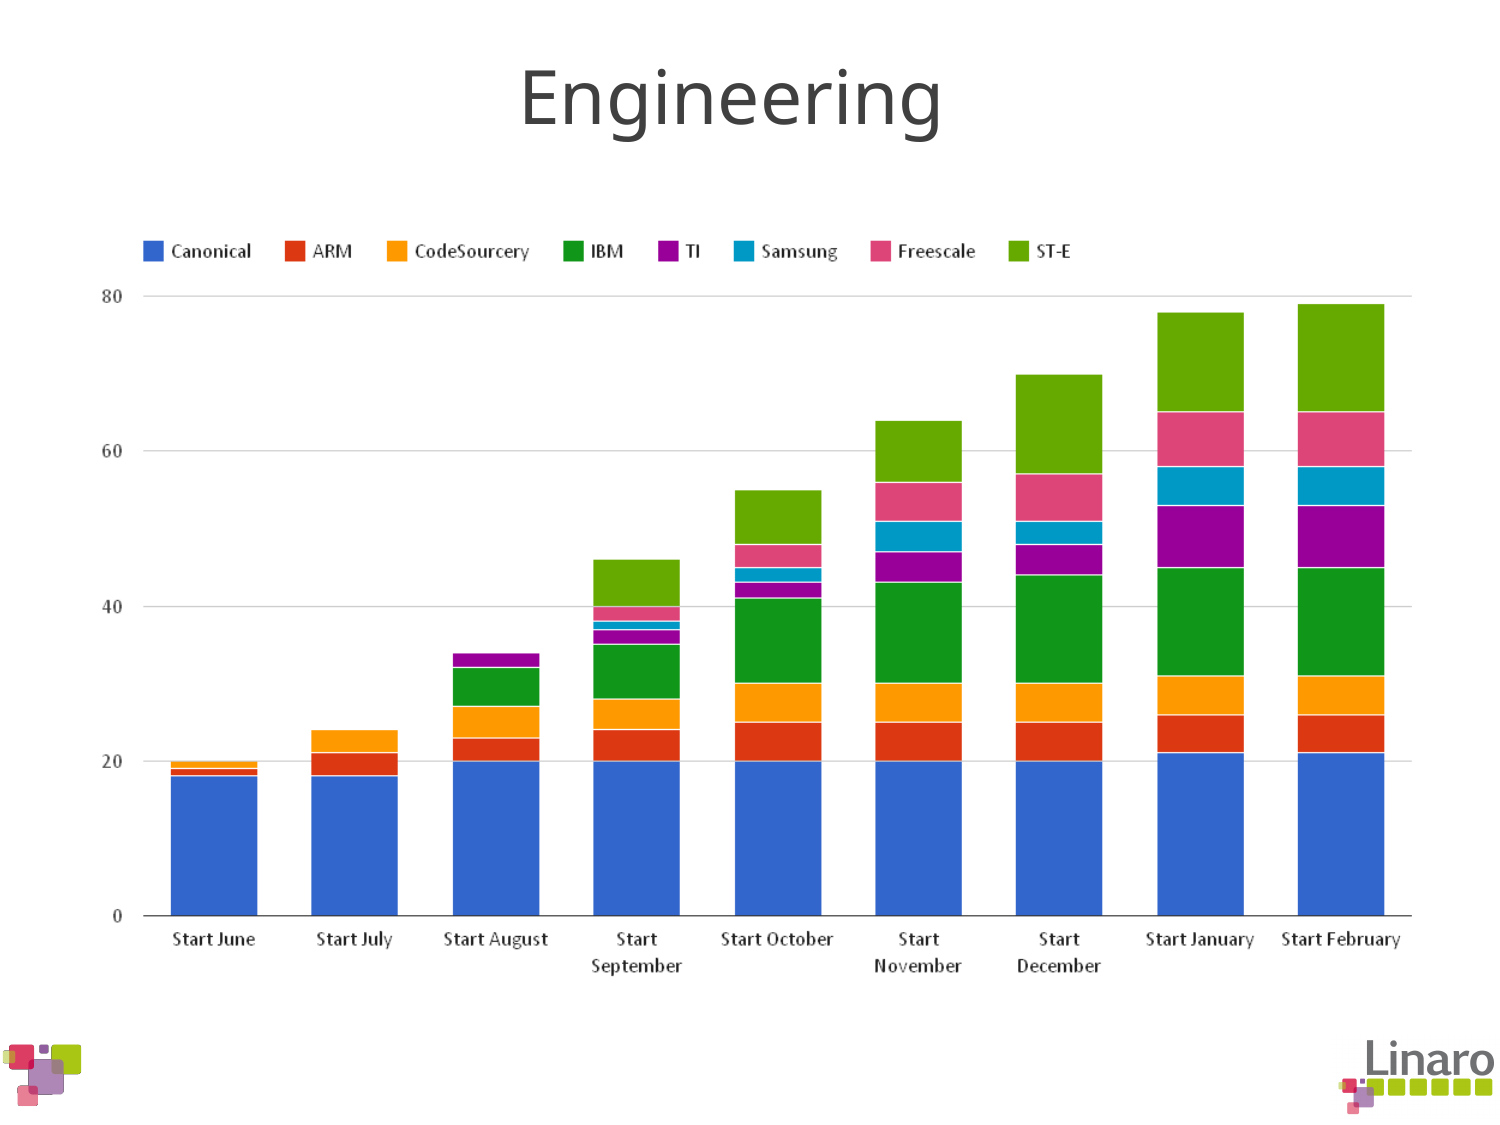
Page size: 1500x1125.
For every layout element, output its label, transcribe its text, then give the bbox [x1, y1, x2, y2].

picture [99, 236, 1418, 981]
title Engineering [56, 27, 1407, 163]
picture [0, 1041, 84, 1125]
picture [1331, 1035, 1500, 1119]
